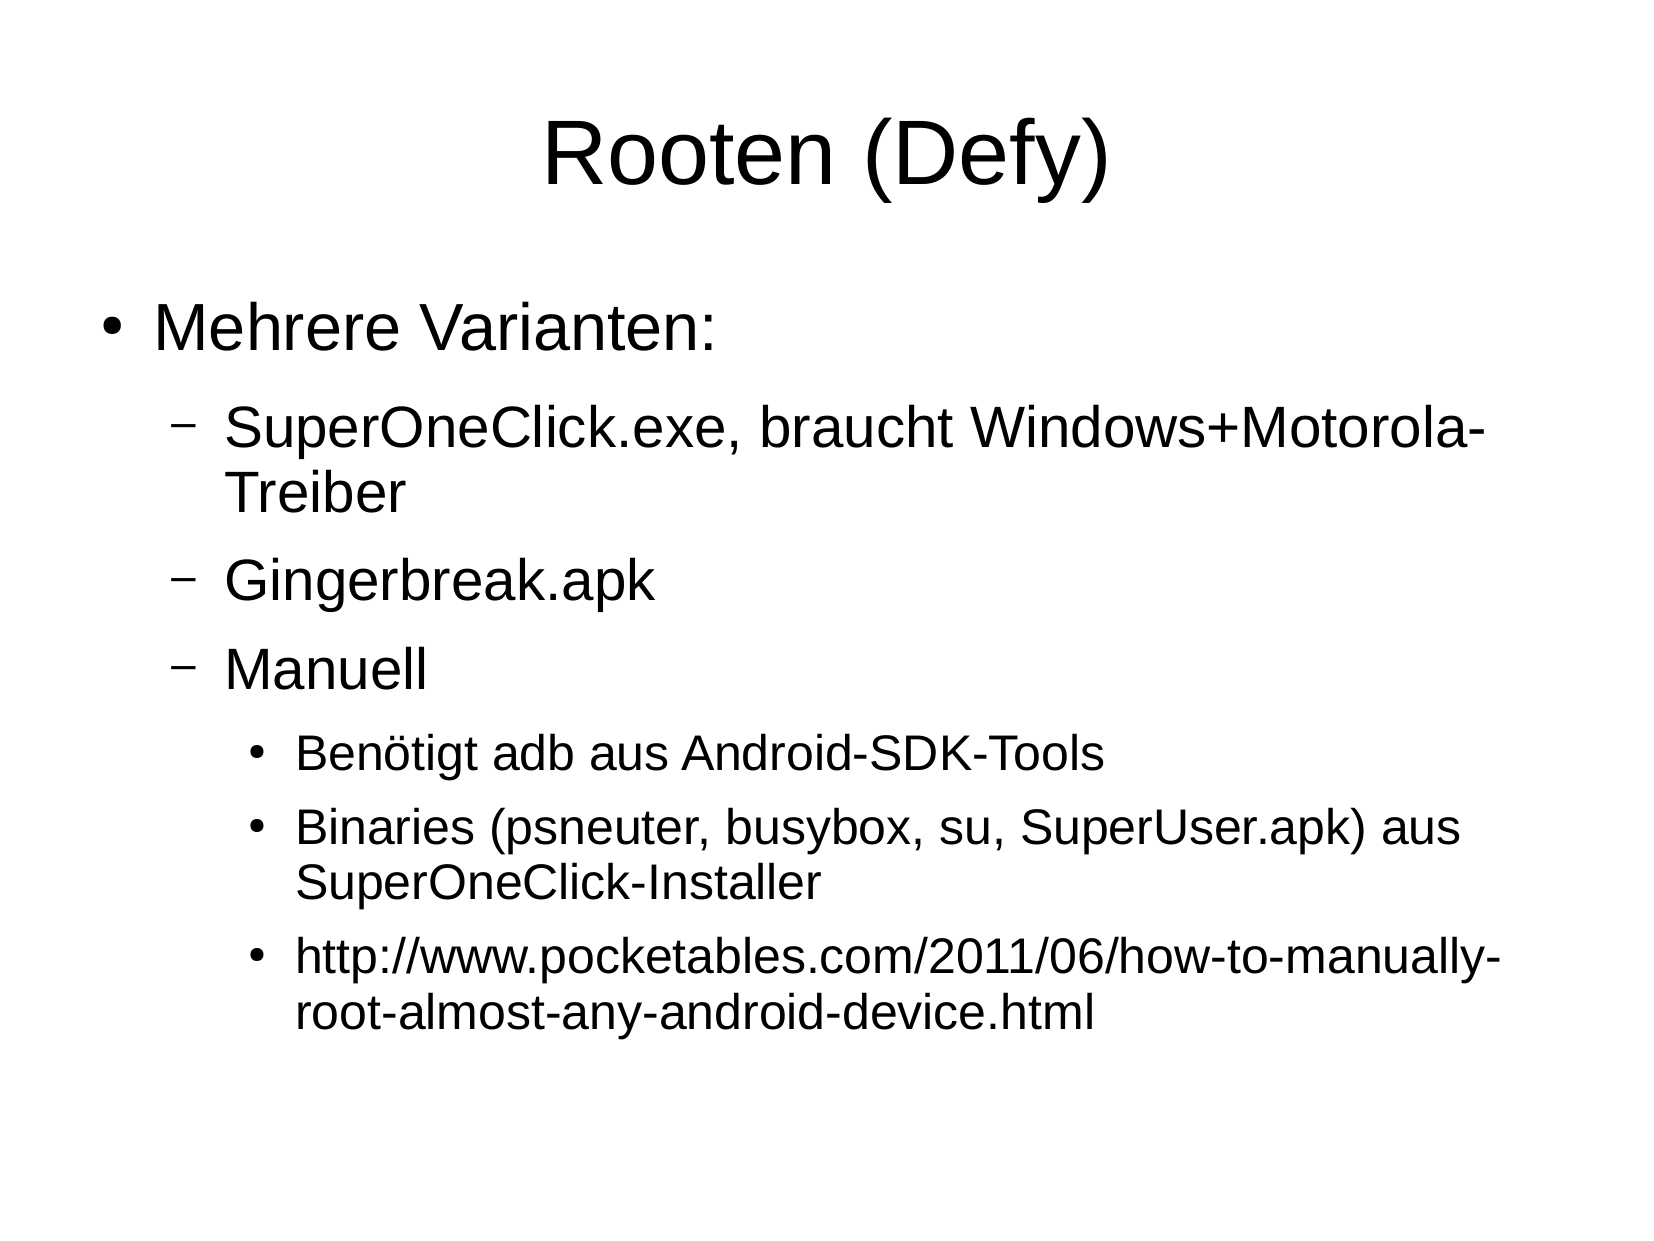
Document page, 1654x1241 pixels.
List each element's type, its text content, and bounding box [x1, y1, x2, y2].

list Mehrere Varianten: SuperOneClick.exe, braucht Windows+Motorola-Treiber Gingerbreak.apk Manuell Benötigt adb aus Android-SDK-Tools Binaries (psneuter, busybox, su, SuperUser.apk) aus SuperOneClick-Installer http://www.pocketables.com/2011/06/how-to-manually-root-almost-any-android-device.html [82, 290, 1538, 1087]
title Rooten (Defy) [82, 49, 1571, 257]
